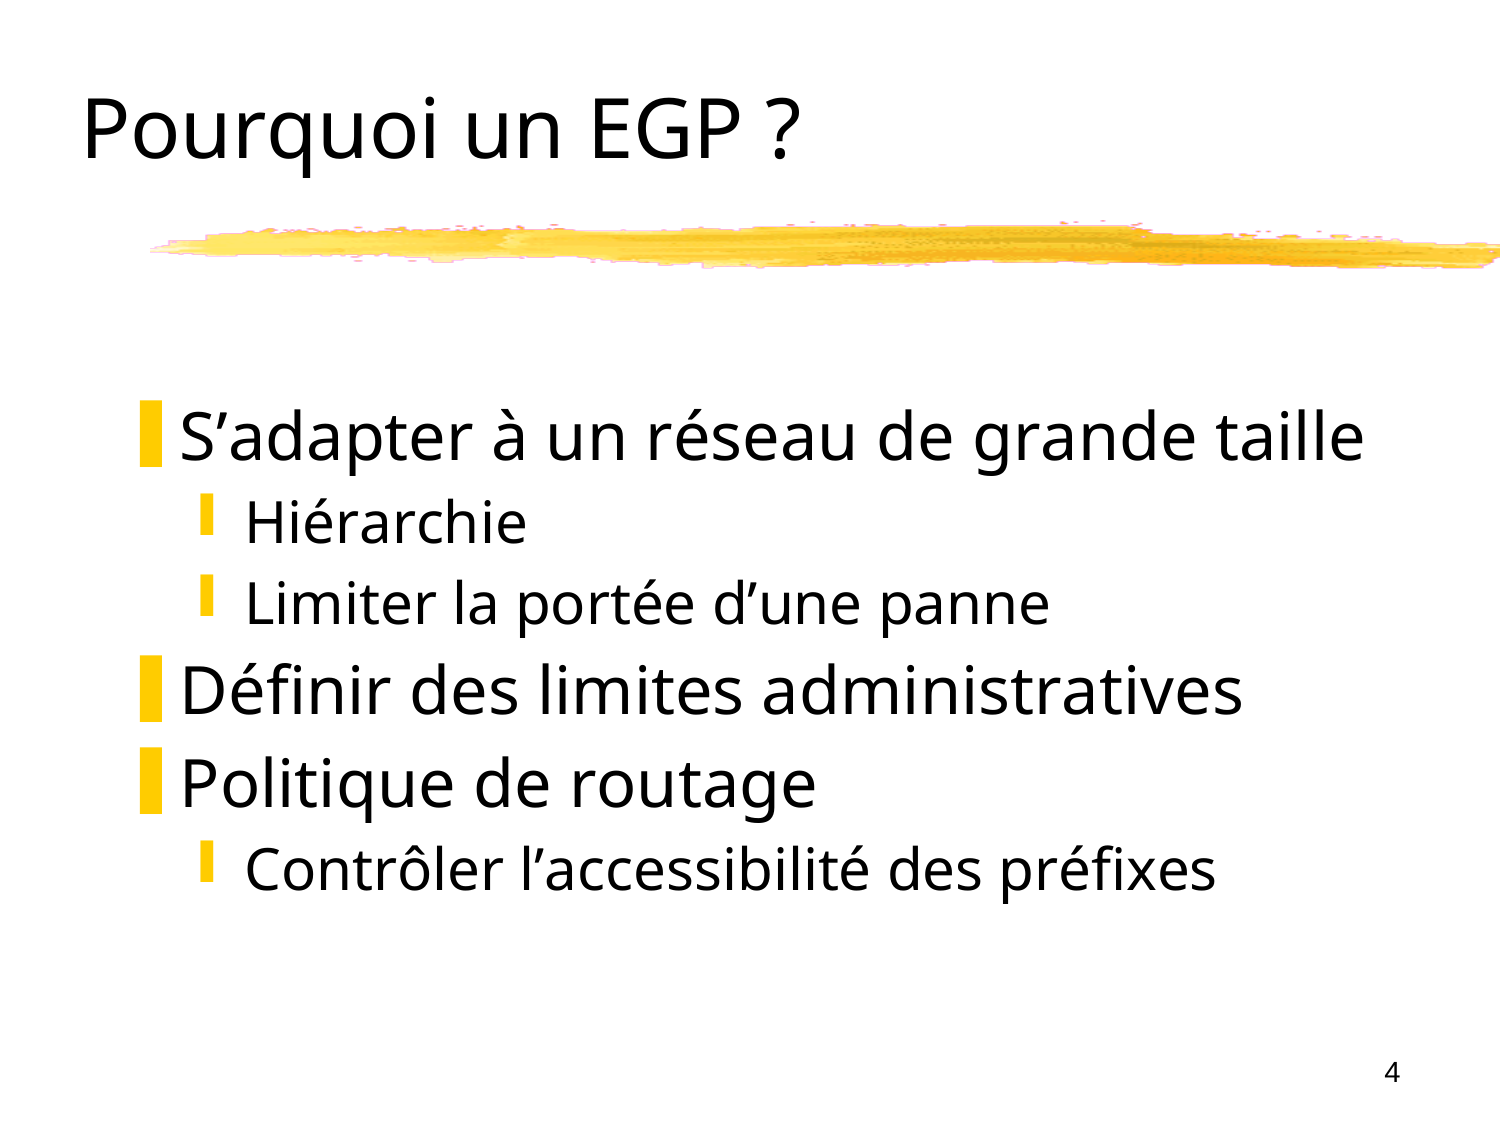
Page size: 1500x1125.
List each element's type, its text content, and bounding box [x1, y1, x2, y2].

picture [150, 215, 1500, 279]
title Pourquoi un EGP ? [66, 37, 1342, 226]
list S’adapter à un réseau de grande taille Hiérarchie Limiter la portée d’une panne Définir des limites administratives Politique de routage Contrôler l’accessibilité des préfixes [74, 309, 1417, 994]
text_box <number> [1104, 1021, 1416, 1096]
